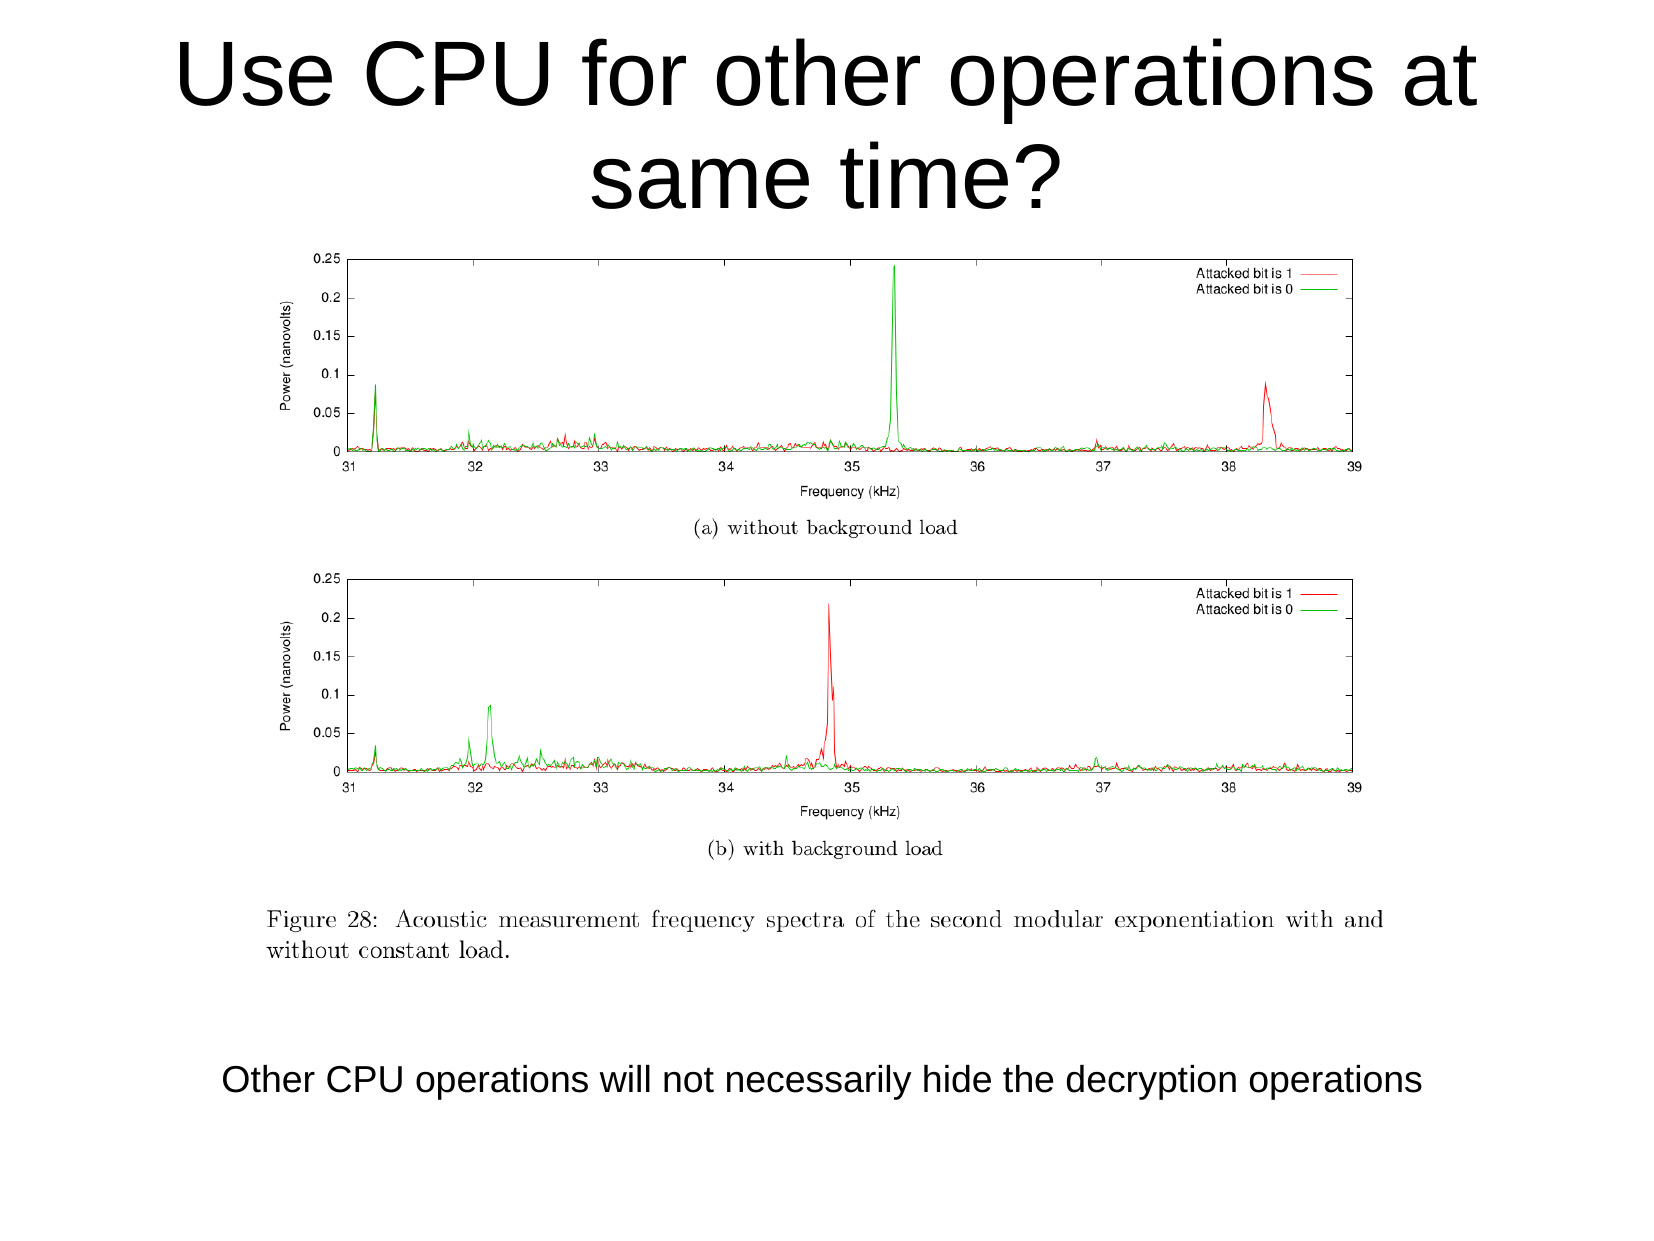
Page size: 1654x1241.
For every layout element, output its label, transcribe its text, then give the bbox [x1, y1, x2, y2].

title Use CPU for other operations at same time? [82, 22, 1571, 228]
picture [252, 247, 1401, 968]
text_box Other CPU operations will not necessarily hide the decryption operations [206, 1051, 1439, 1108]
